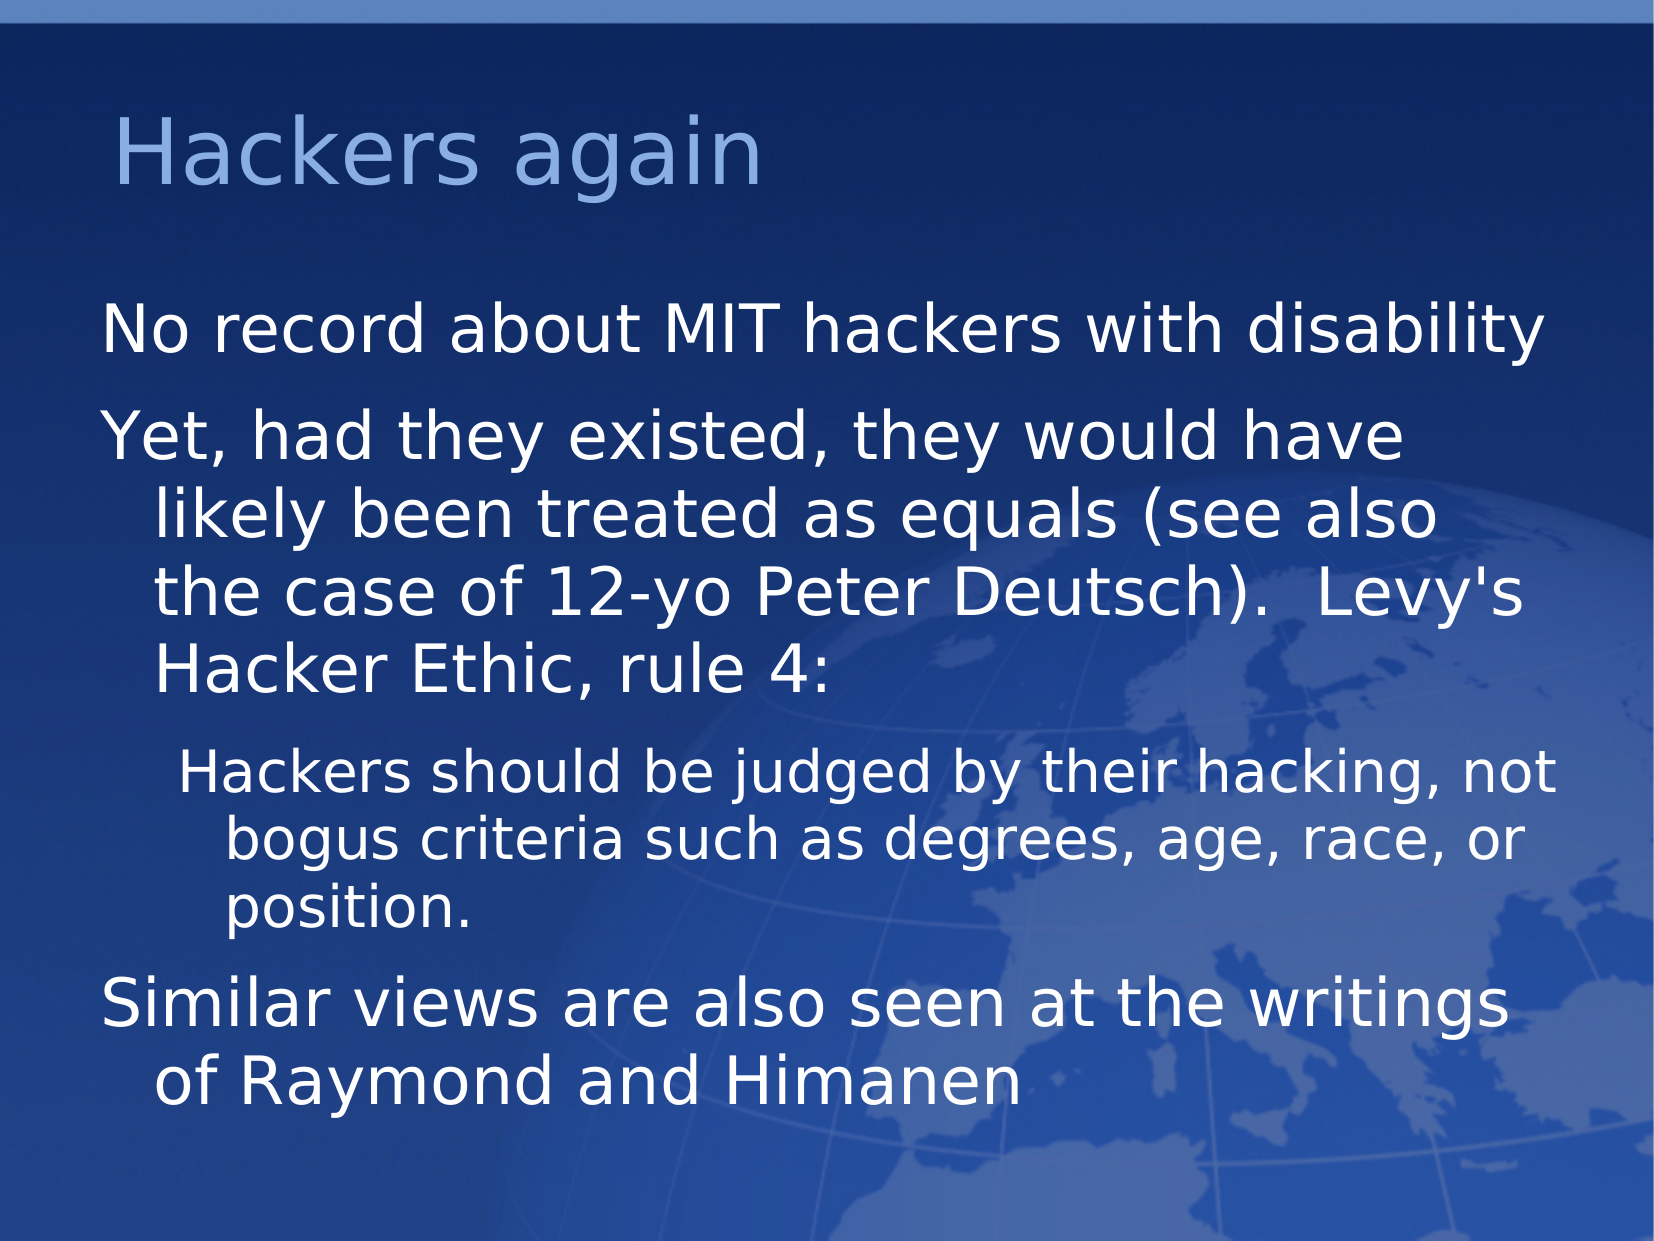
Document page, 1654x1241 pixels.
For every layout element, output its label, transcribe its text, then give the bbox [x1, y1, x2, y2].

list No record about MIT hackers with disability Yet, had they existed, they would have likely been treated as equals (see also the case of 12-yo Peter Deutsch). Levy's Hacker Ethic, rule 4: Hackers should be judged by their hacking, not bogus criteria such as degrees, age, race, or position. Similar views are also seen at the writings of Raymond and Himanen [82, 290, 1571, 1199]
title Hackers again [82, 56, 1571, 250]
picture [0, 0, 1654, 1241]
